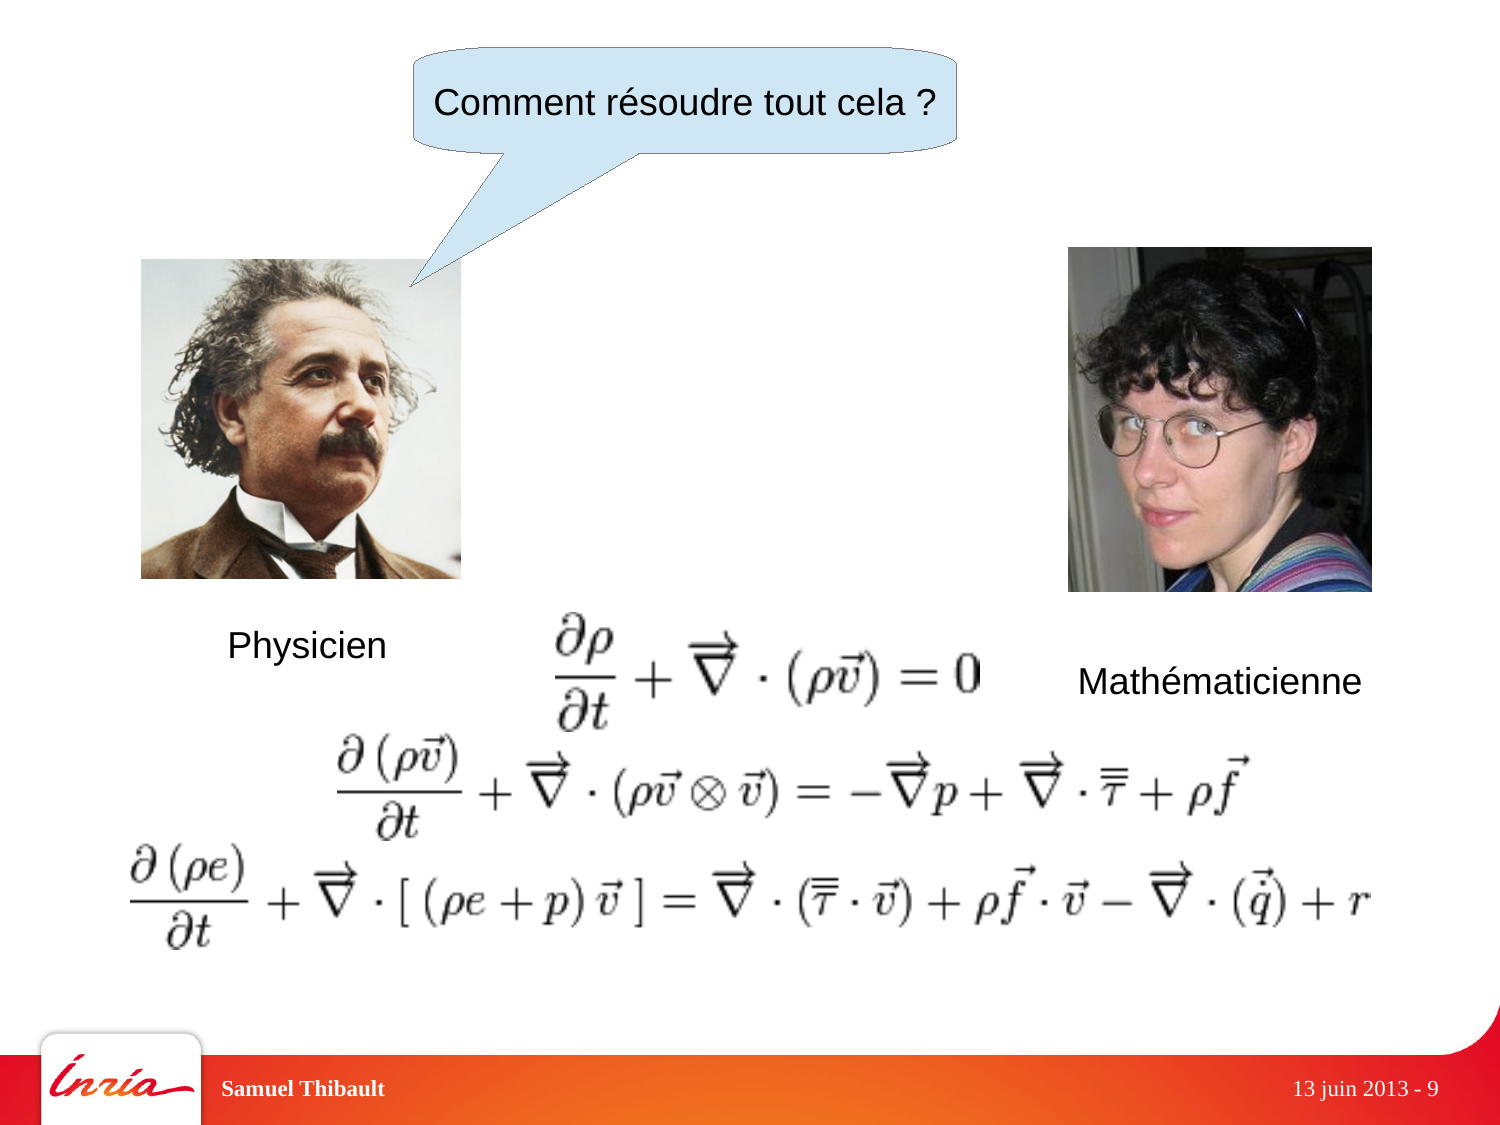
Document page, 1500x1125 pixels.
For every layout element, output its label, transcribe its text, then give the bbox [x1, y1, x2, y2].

picture [141, 259, 461, 579]
text_box Comment résoudre tout cela ? [409, 47, 957, 287]
picture [337, 612, 1252, 841]
text_box Physicien [212, 614, 403, 674]
picture [0, 842, 1500, 1125]
text_box Mathématicienne [1062, 649, 1378, 710]
picture [1068, 247, 1372, 592]
